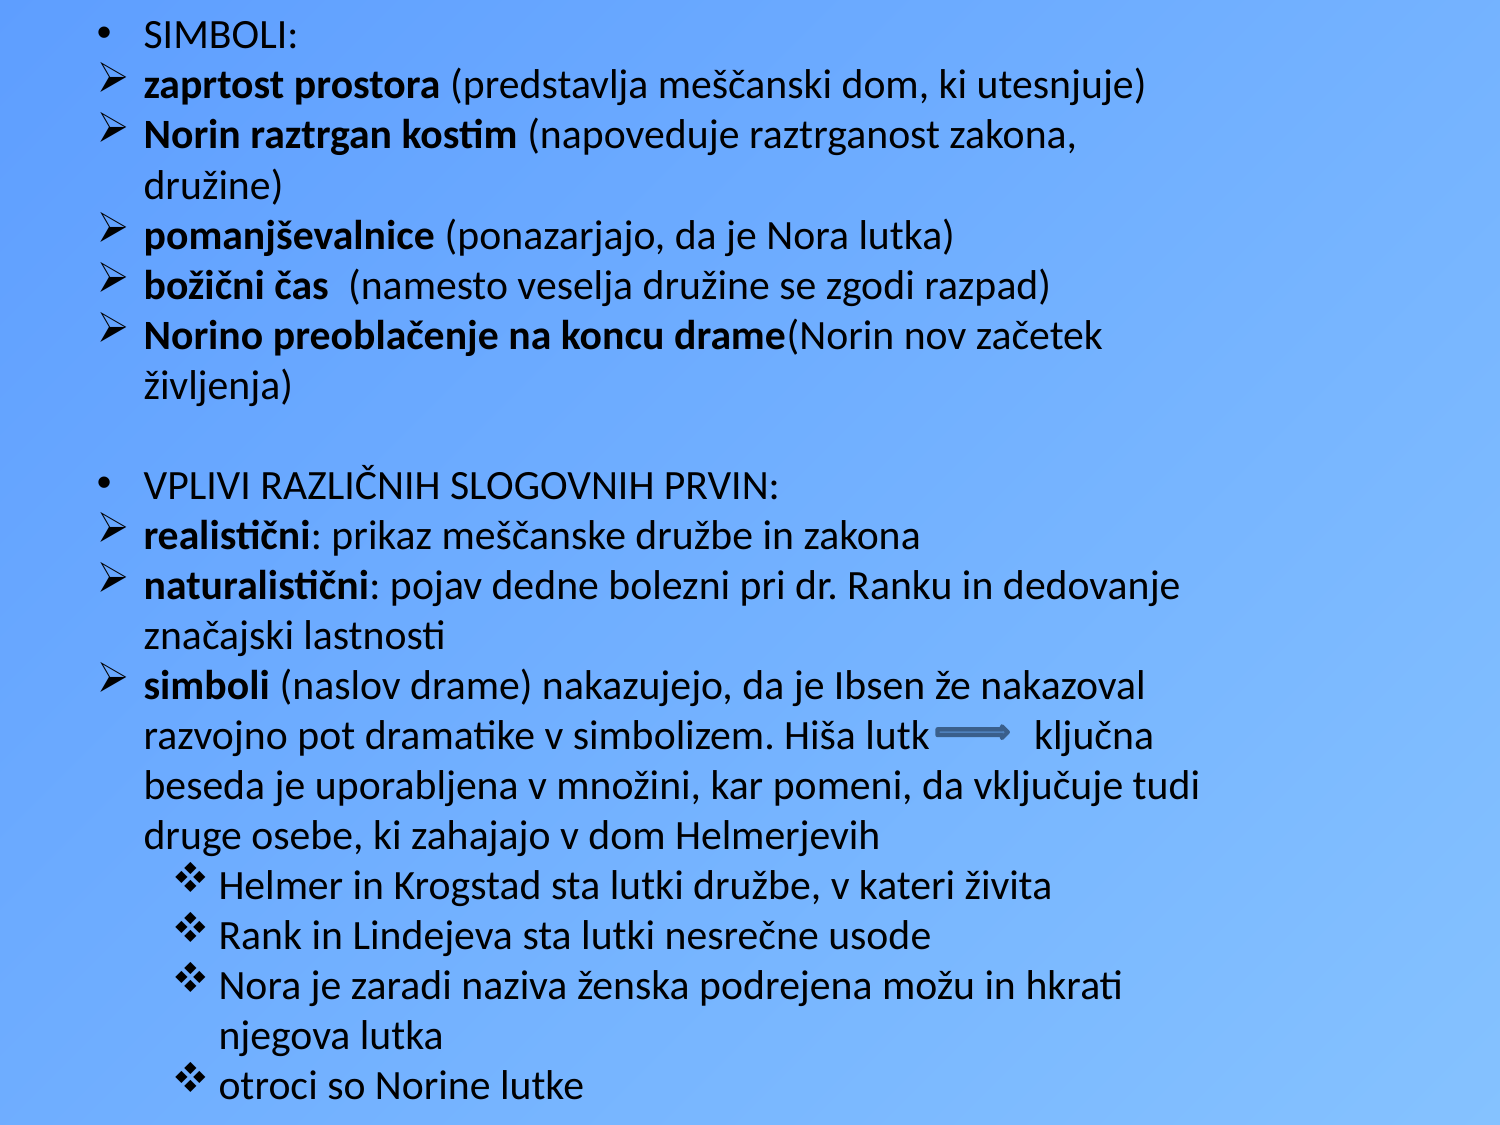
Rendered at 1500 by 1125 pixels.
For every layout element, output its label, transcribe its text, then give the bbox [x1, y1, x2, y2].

text_box [937, 726, 1008, 739]
text_box SIMBOLI: zaprtost prostora (predstavlja meščanski dom, ki utesnjuje) Norin raztrgan kostim (napoveduje raztrganost zakona, družine) pomanjševalnice (ponazarjajo, da je Nora lutka) božični čas (namesto veselja družine se zgodi razpad) Norino preoblačenje na koncu drame(Norin nov začetek življenja) VPLIVI RAZLIČNIH SLOGOVNIH PRVIN: realistični: prikaz meščanske družbe in zakona naturalistični: pojav dedne bolezni pri dr. Ranku in dedovanje značajski lastnosti simboli (naslov drame) nakazujejo, da je Ibsen že nakazoval razvojno pot dramatike v simbolizem. Hiša lutk ključna beseda je uporabljena v množini, kar pomeni, da vključuje tudi druge osebe, ki zahajajo v dom Helmerjevih Helmer in Krogstad sta lutki družbe, v kateri živita Rank in Lindejeva sta lutki nesrečne usode Nora je zaradi naziva ženska podrejena možu in hkrati njegova lutka otroci so Norine lutke [81, 0, 1219, 1125]
